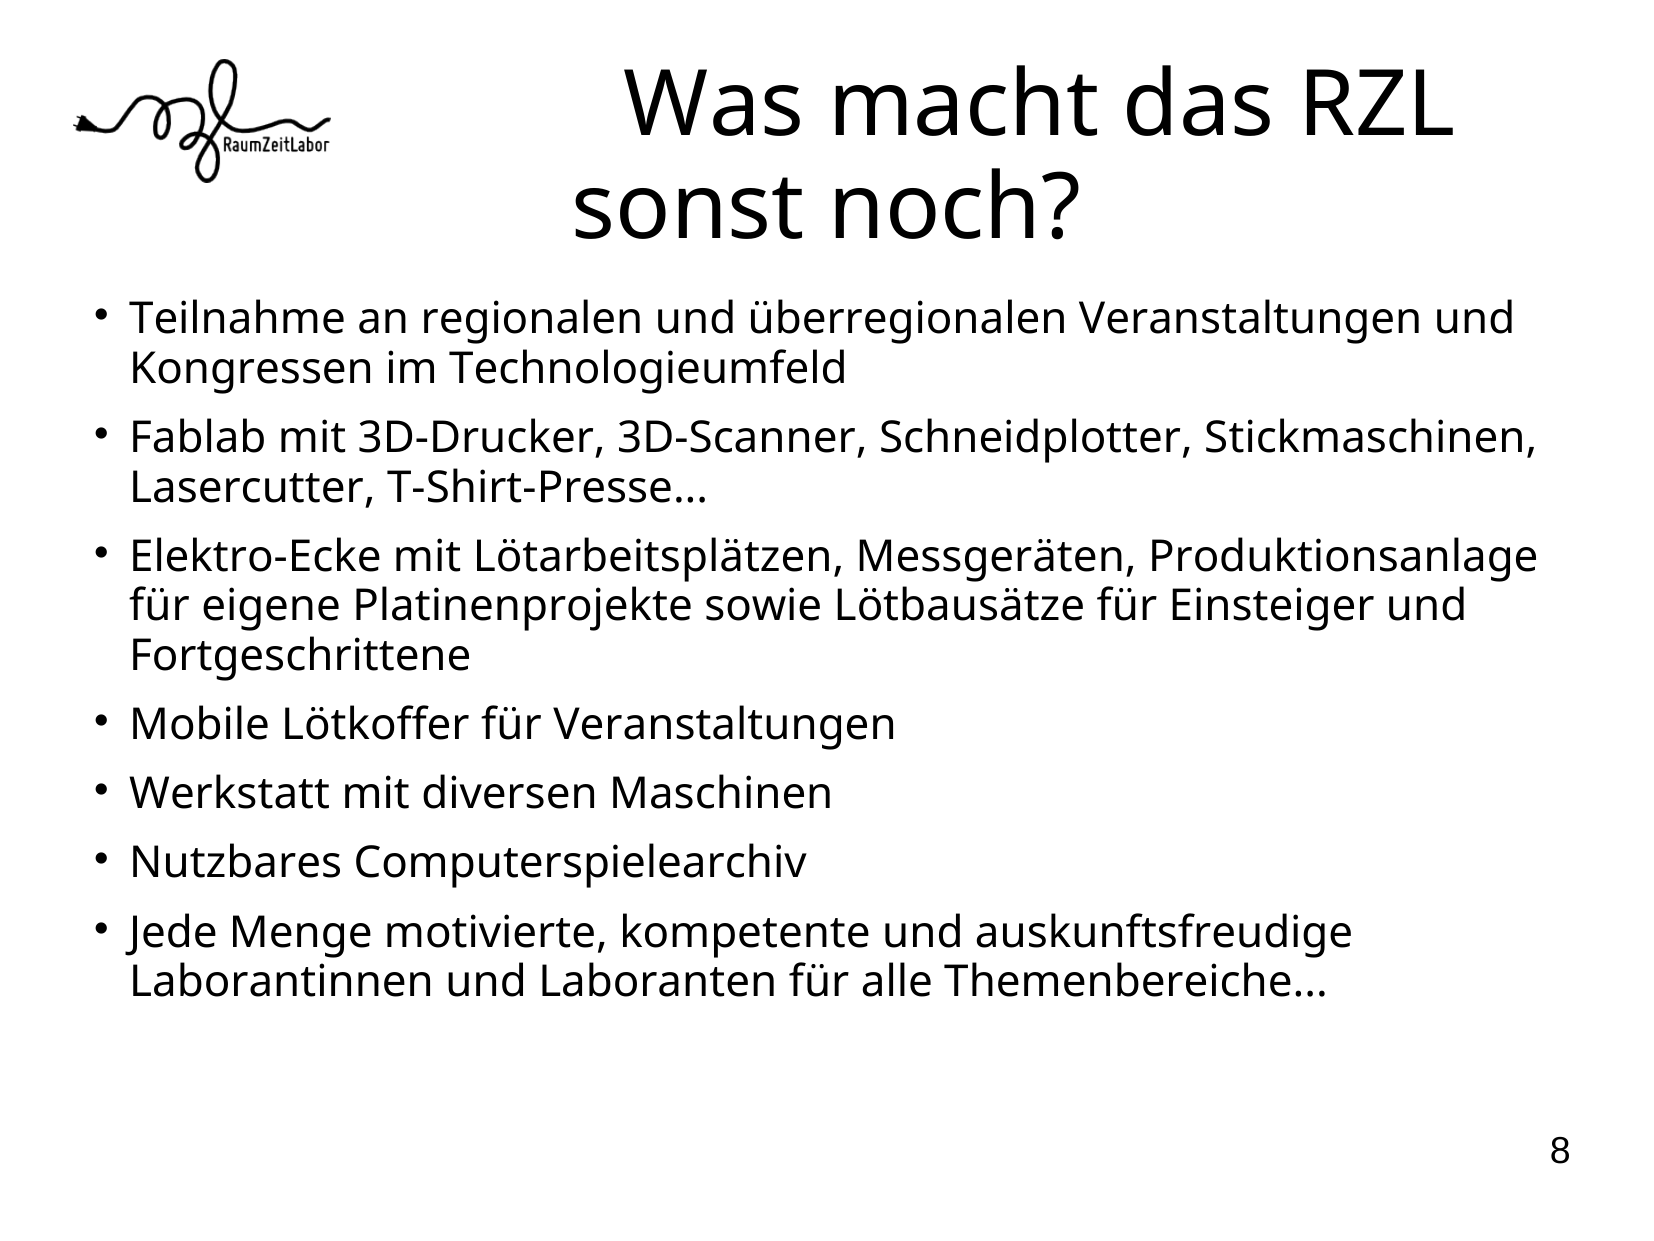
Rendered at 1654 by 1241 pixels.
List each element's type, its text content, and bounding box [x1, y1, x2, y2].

title Was macht das RZL sonst noch? [82, 49, 1571, 257]
list Teilnahme an regionalen und überregionalen Veranstaltungen und Kongressen im Technologieumfeld Fablab mit 3D-Drucker, 3D-Scanner, Schneidplotter, Stickmaschinen, Lasercutter, T-Shirt-Presse... Elektro-Ecke mit Lötarbeitsplätzen, Messgeräten, Produktionsanlage für eigene Platinenprojekte sowie Lötbausätze für Einsteiger und Fortgeschrittene Mobile Lötkoffer für Veranstaltungen Werkstatt mit diversen Maschinen Nutzbares Computerspielearchiv Jede Menge motivierte, kompetente und auskunftsfreudige Laborantinnen und Laboranten für alle Themenbereiche... [82, 290, 1571, 1010]
picture [73, 59, 331, 183]
